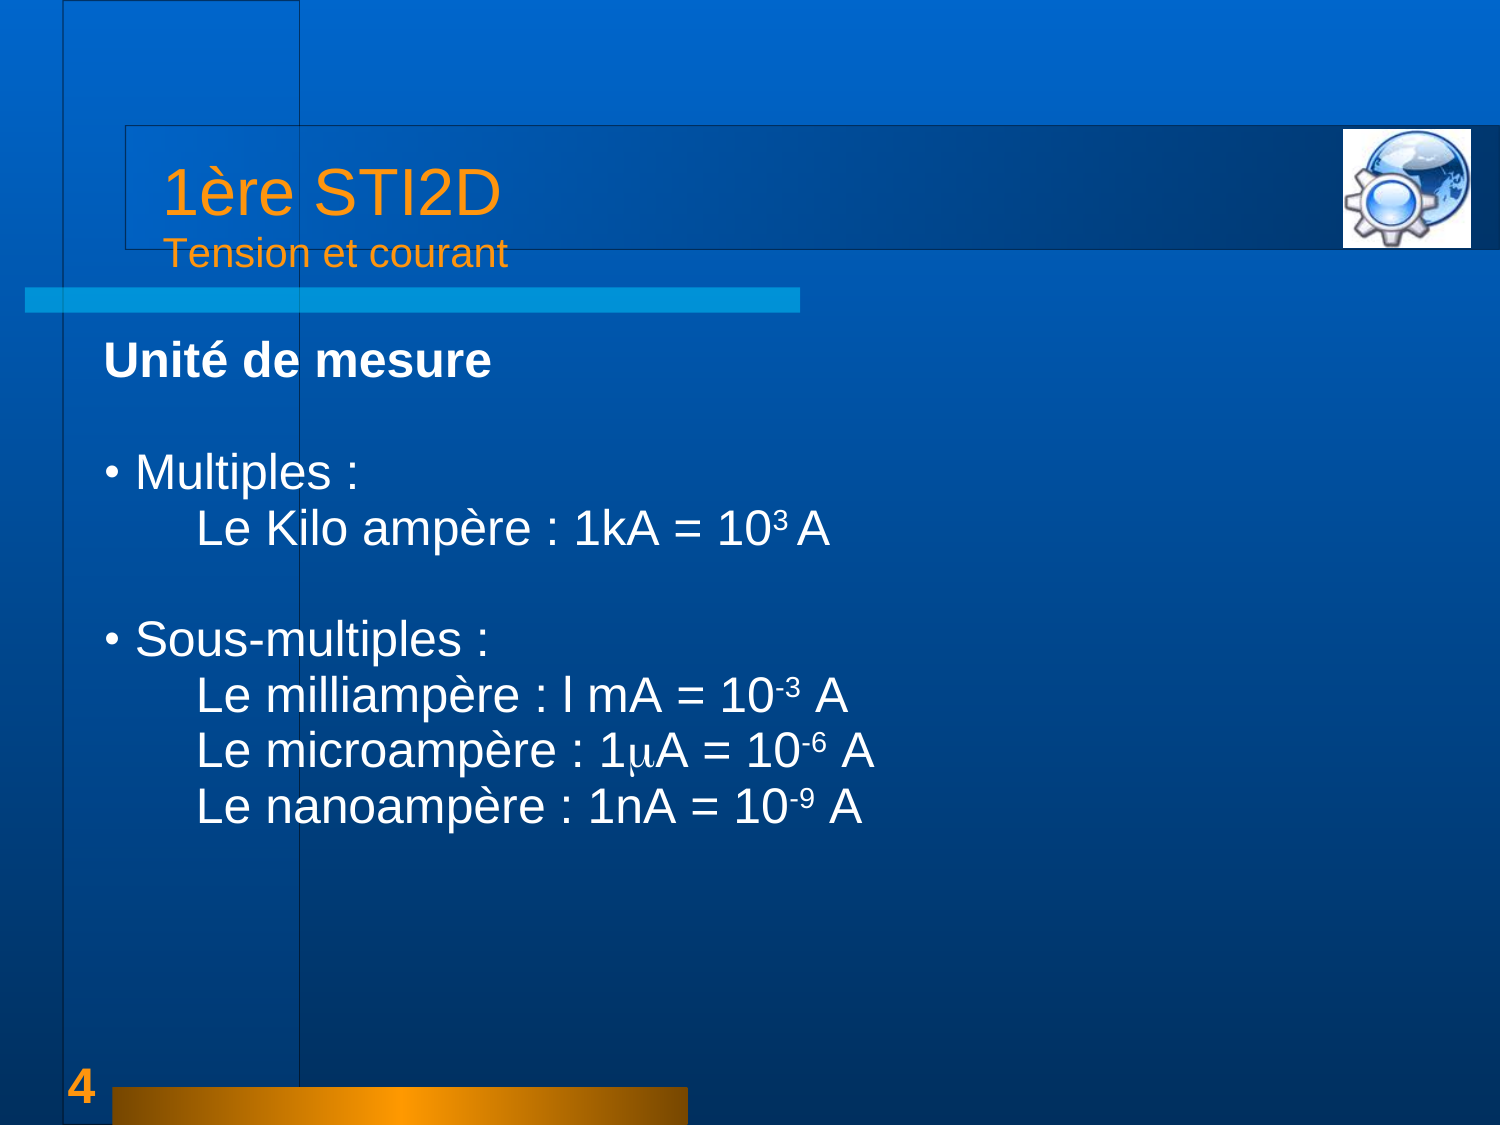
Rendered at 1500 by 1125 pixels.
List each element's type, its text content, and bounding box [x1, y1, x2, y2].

picture [1343, 129, 1471, 248]
text_box Unité de mesure Multiples : Le Kilo ampère : 1kA = 103 A Sous-multiples : Le milliampère : l mA = 10-3 A Le microampère : 1A = 10-6 A Le nanoampère : 1nA = 10-9 A [88, 325, 1182, 963]
